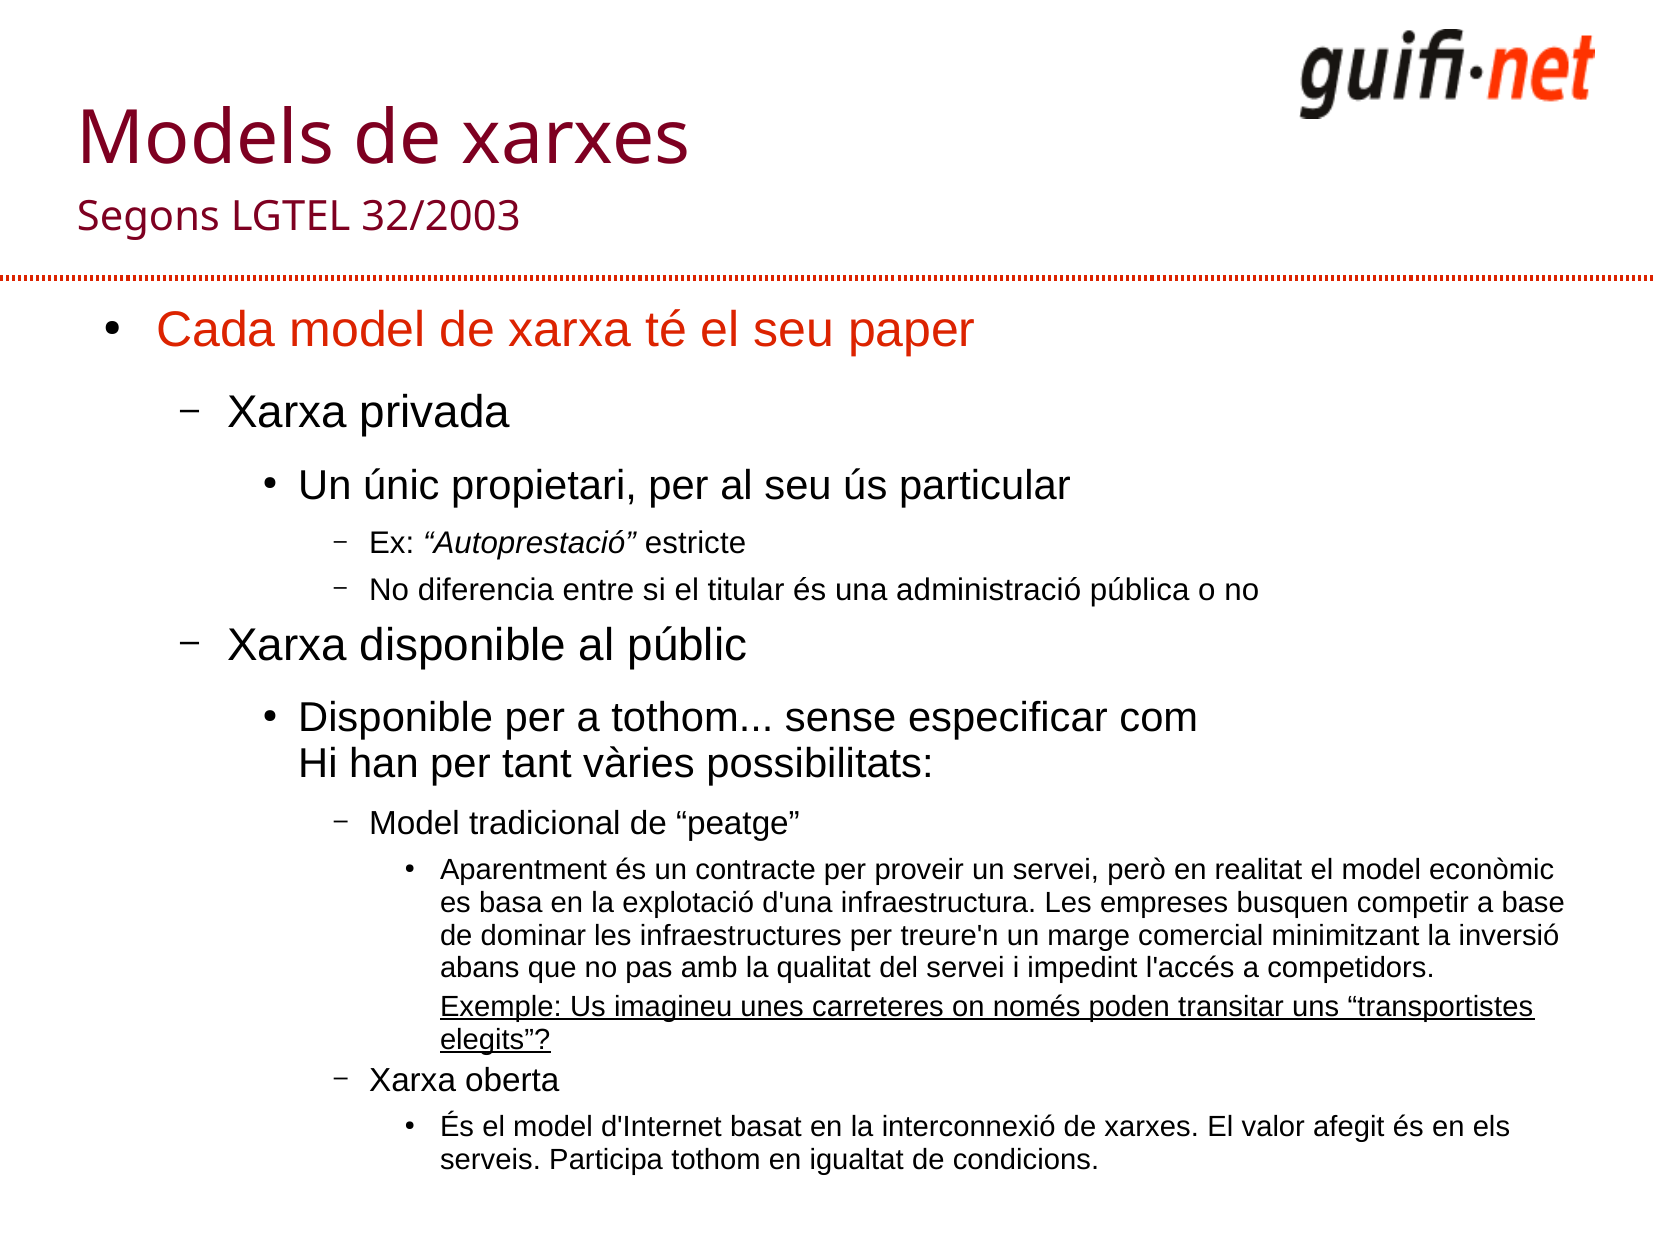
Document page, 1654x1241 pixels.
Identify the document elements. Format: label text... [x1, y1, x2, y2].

title Models de xarxes Segons LGTEL 32/2003 [76, 58, 1093, 267]
list Cada model de xarxa té el seu paper Xarxa privada Un únic propietari, per al seu ús particular Ex: “Autoprestació” estricte No diferencia entre si el titular és una administració pública o no Xarxa disponible al públic Disponible per a tothom... sense especificar com Hi han per tant vàries possibilitats: Model tradicional de “peatge” Aparentment és un contracte per proveir un servei, però en realitat el model econòmic es basa en la explotació d'una infraestructura. Les empreses busquen competir a base de dominar les infraestructures per treure'n un marge comercial minimitzant la inversió abans que no pas amb la qualitat del servei i impedint l'accés a competidors. Exemple: Us imagineu unes carreteres on només poden transitar uns “transportistes elegits”? Xarxa oberta És el model d'Internet basat en la interconnexió de xarxes. El valor afegit és en els serveis. Participa tothom en igualtat de condicions. [82, 301, 1571, 1224]
picture [1299, 29, 1595, 119]
